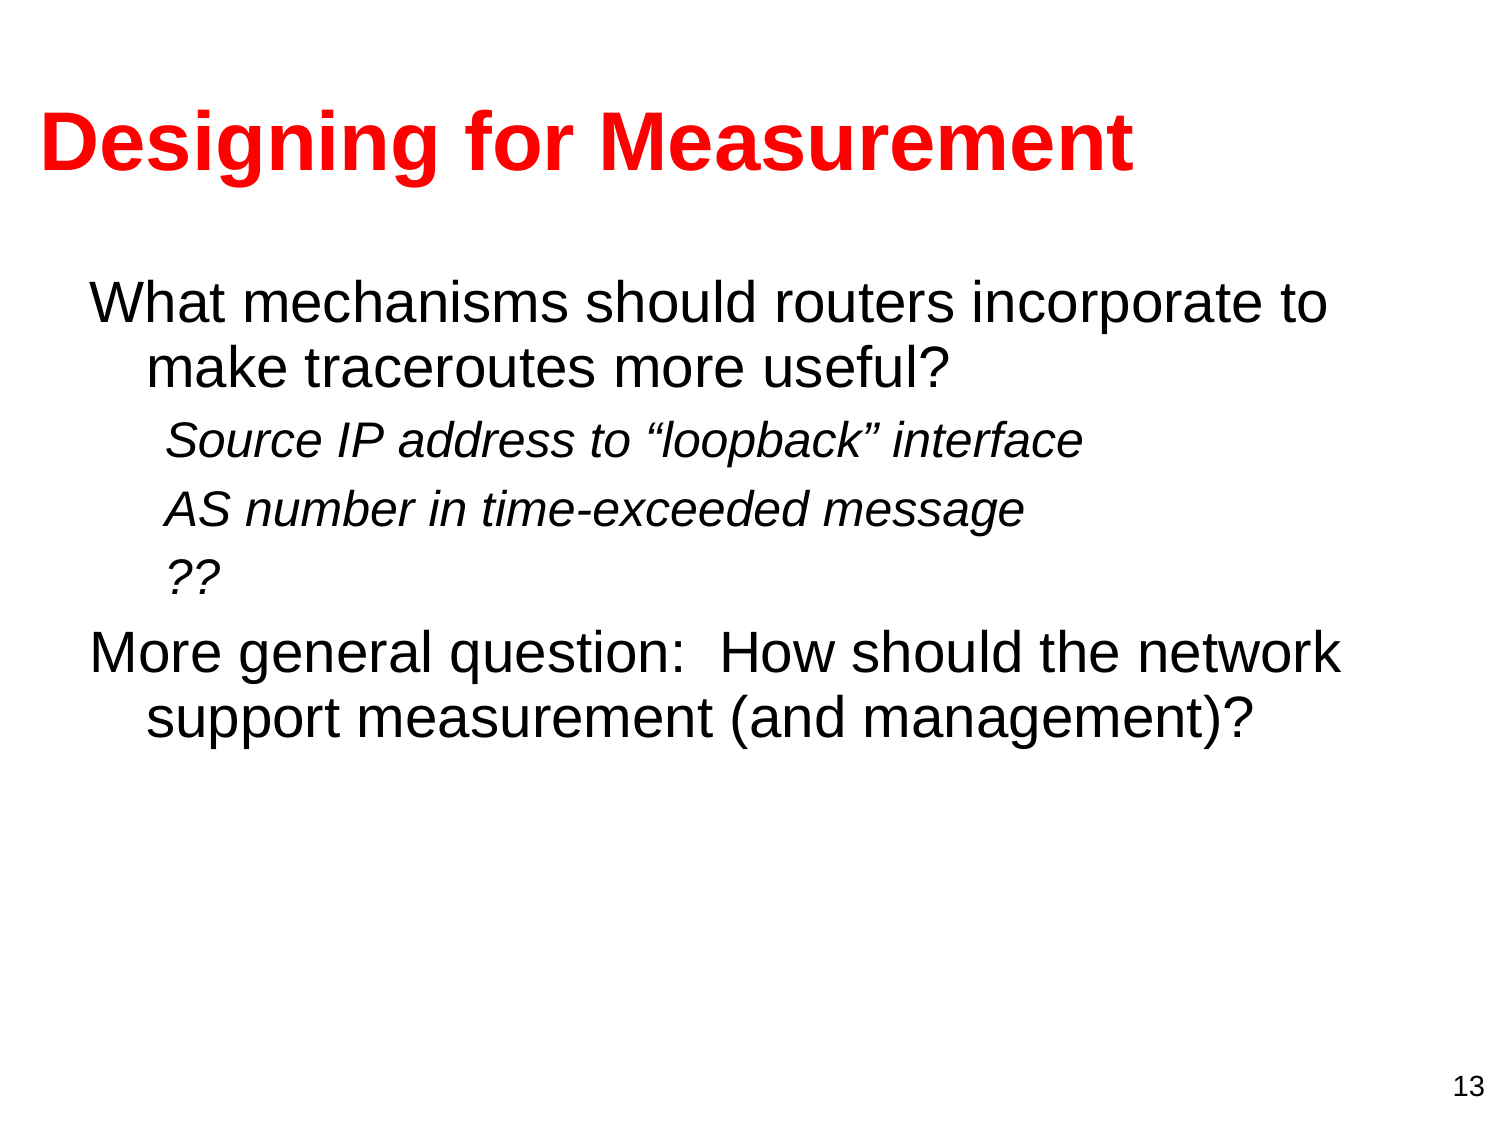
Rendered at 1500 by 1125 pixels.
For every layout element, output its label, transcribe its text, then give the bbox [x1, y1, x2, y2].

title Designing for Measurement [24, 47, 1463, 236]
list What mechanisms should routers incorporate to make traceroutes more useful? Source IP address to “loopback” interface AS number in time-exceeded message ?? More general question: How should the network support measurement (and management)? [75, 262, 1426, 1006]
